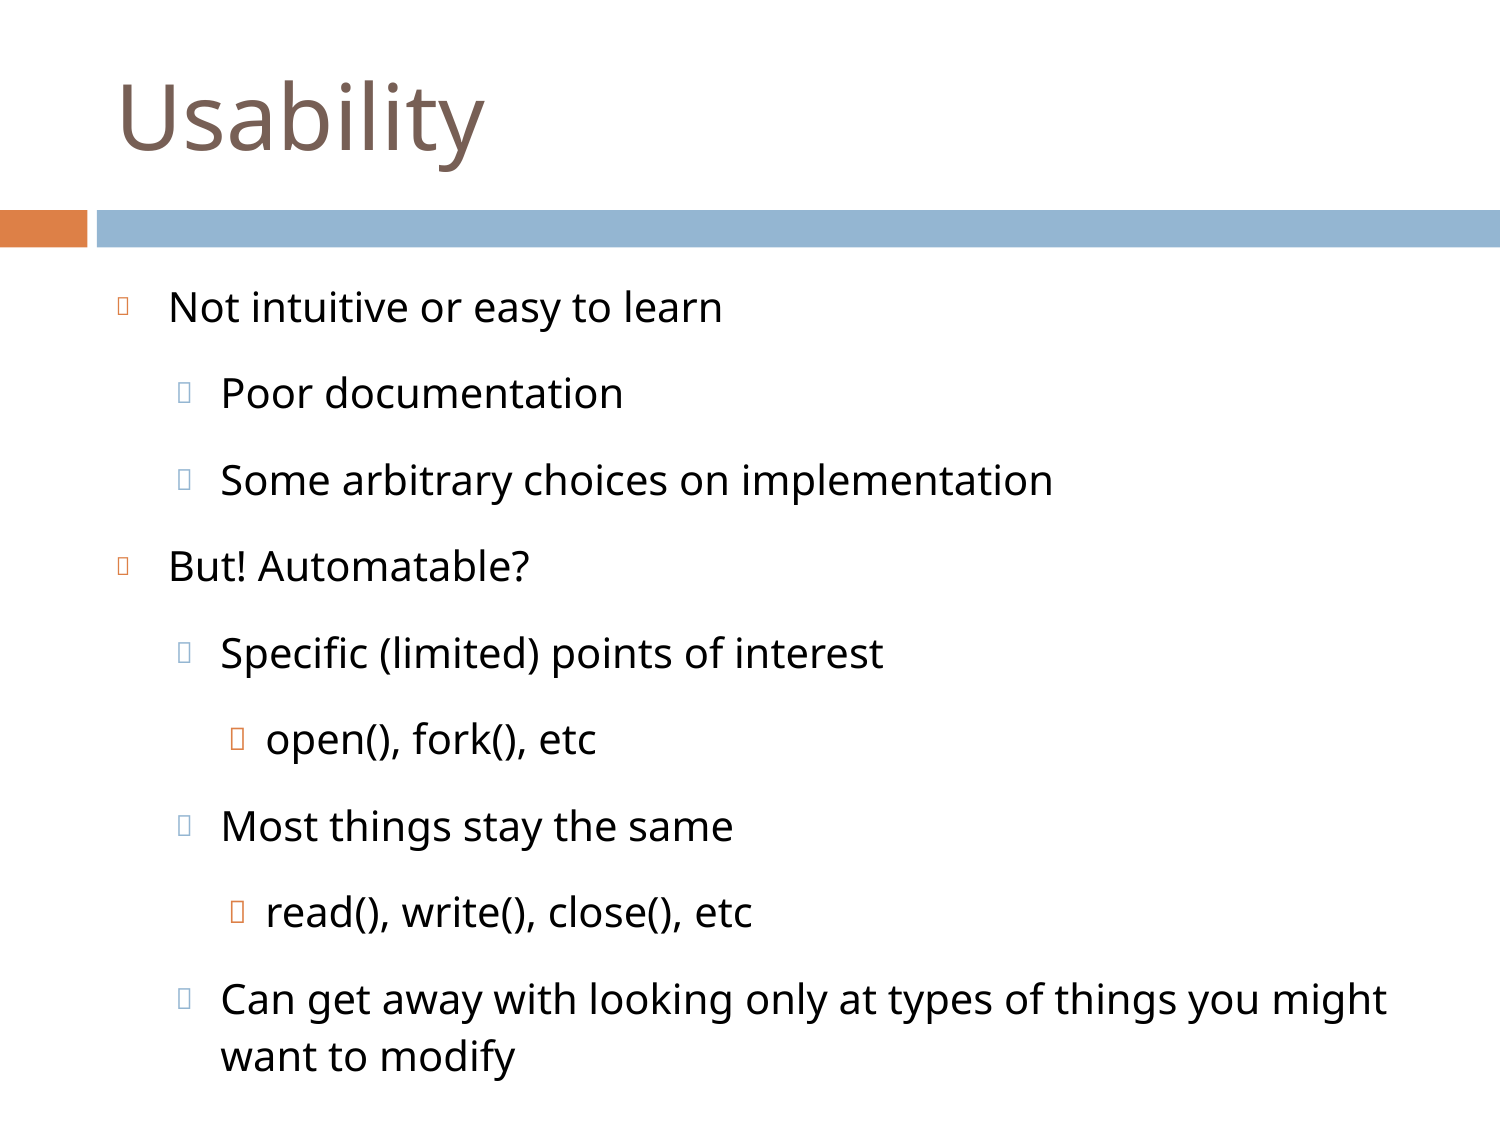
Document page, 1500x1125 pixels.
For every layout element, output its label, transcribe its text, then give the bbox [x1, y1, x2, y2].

title Usability [100, 37, 1438, 200]
list Not intuitive or easy to learn Poor documentation Some arbitrary choices on implementation But! Automatable? Specific (limited) points of interest open(), fork(), etc Most things stay the same read(), write(), close(), etc Can get away with looking only at types of things you might want to modify [100, 262, 1438, 1028]
